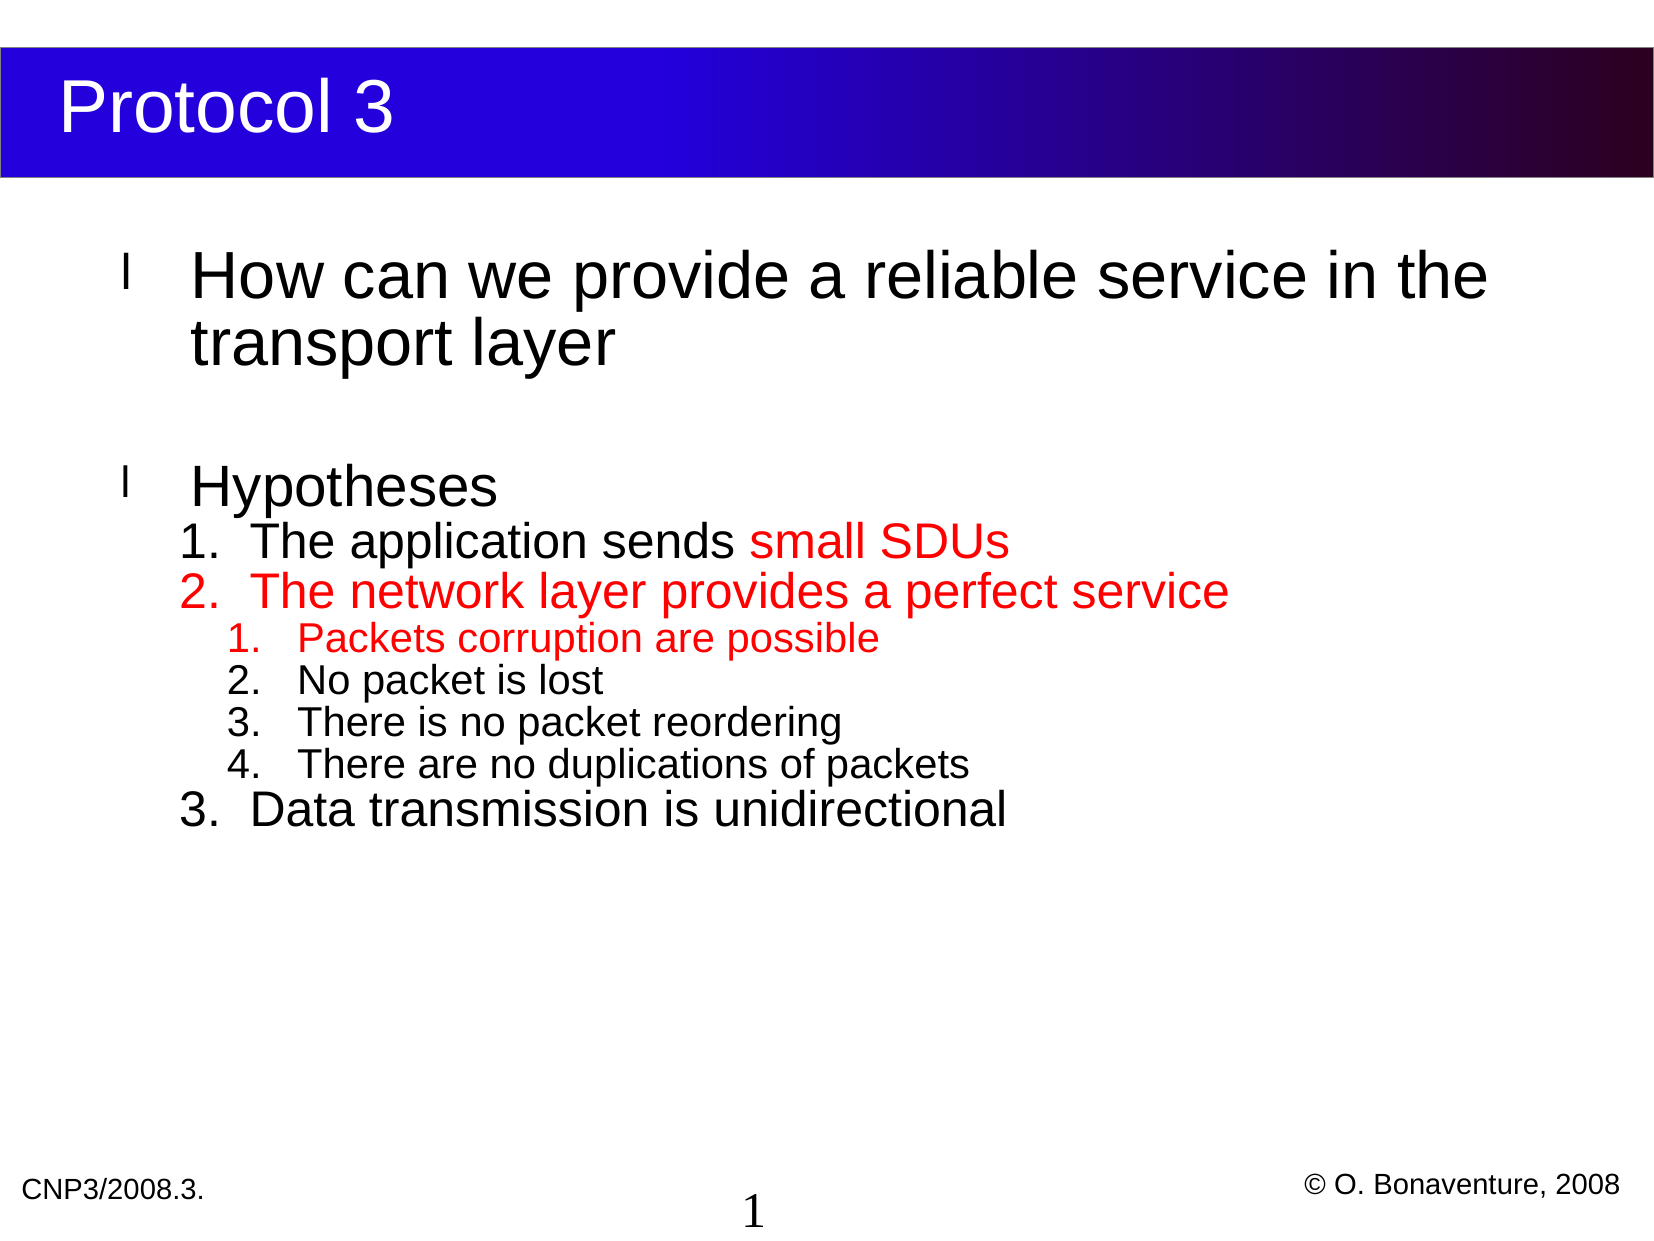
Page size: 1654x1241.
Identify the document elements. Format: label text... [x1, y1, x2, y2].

text_box How can we provide a reliable service in the transport layer Hypotheses The application sends small SDUs The network layer provides a perfect service Packets corruption are possible No packet is lost There is no packet reordering There are no duplications of packets Data transmission is unidirectional [120, 244, 1533, 1196]
text_box CNP3/2008.3. [21, 1176, 274, 1212]
text_box © O. Bonaventure, 2008 [1304, 1170, 1622, 1201]
title Protocol 3 [10, 0, 1000, 219]
